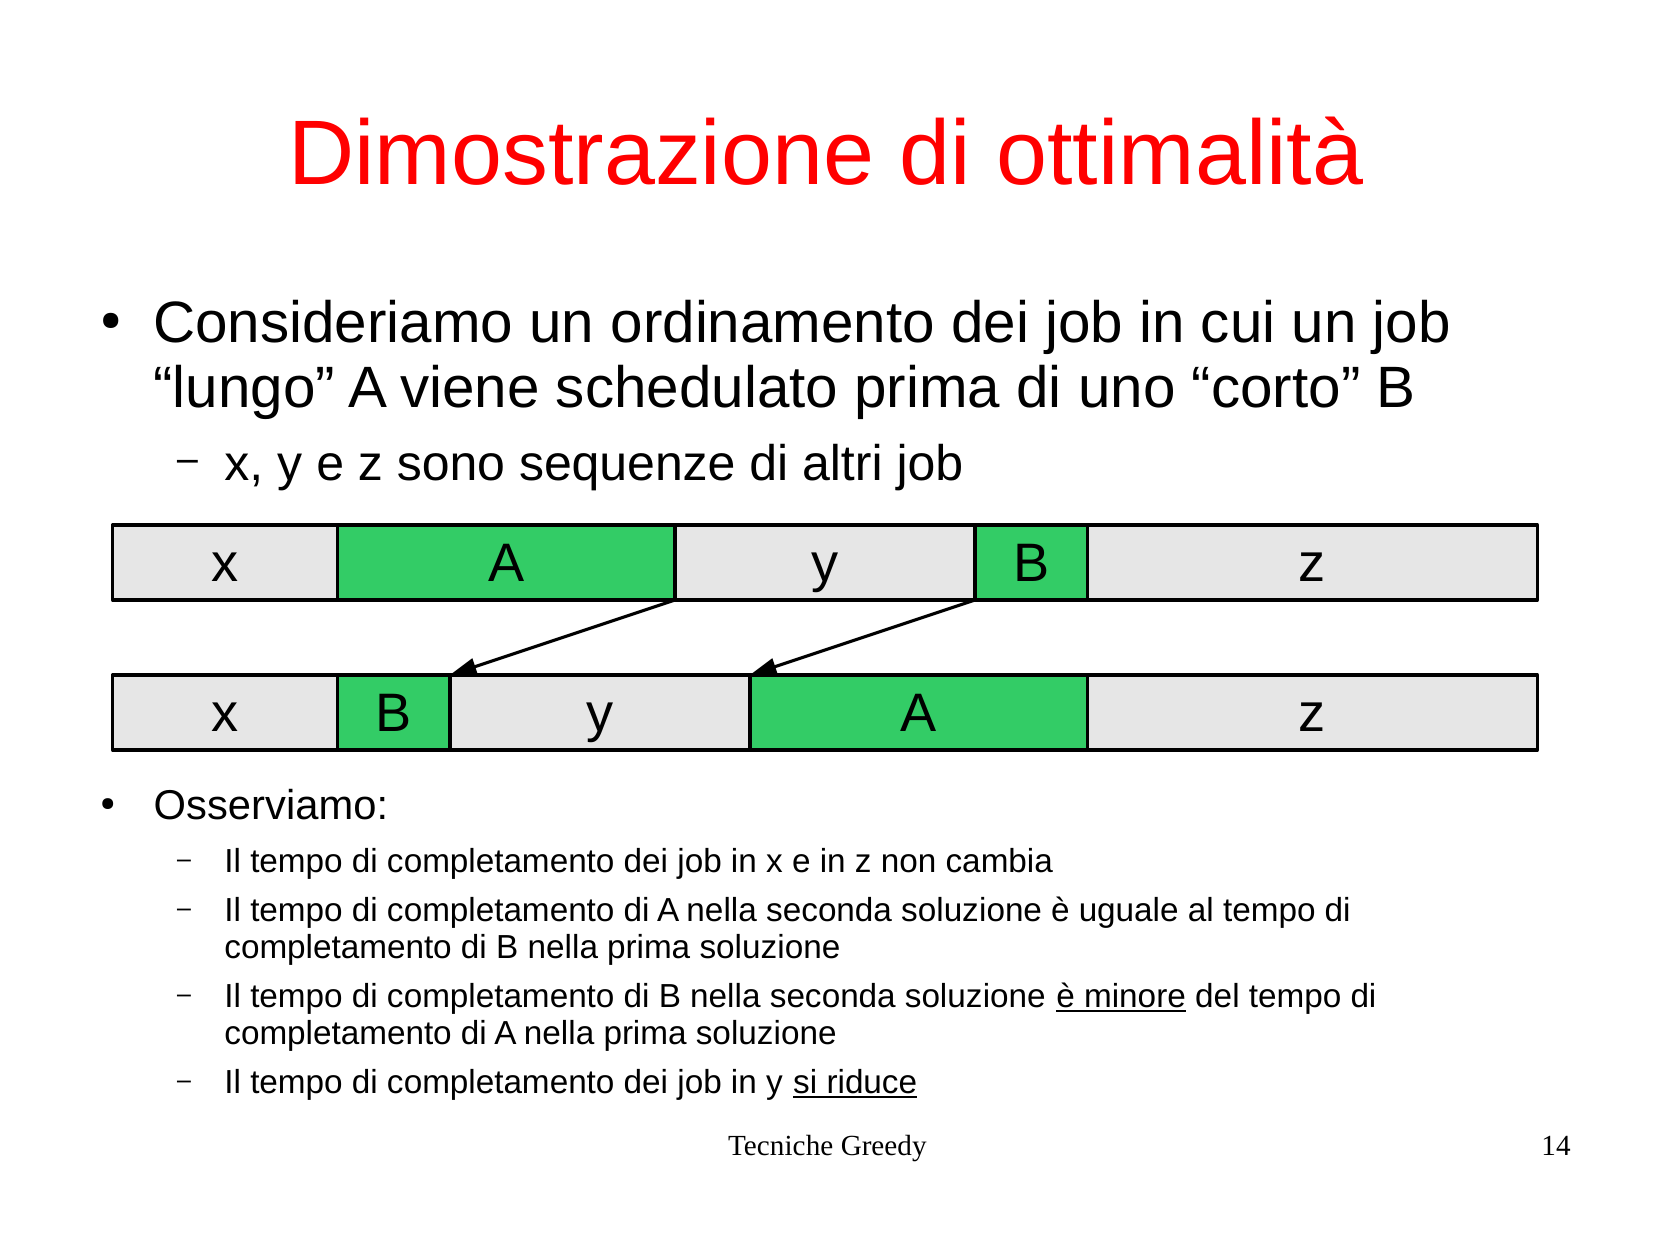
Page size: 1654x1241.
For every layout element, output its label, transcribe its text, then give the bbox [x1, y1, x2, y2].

text_box z [1088, 525, 1538, 601]
list Consideriamo un ordinamento dei job in cui un job “lungo” A viene schedulato prima di uno “corto” B x, y e z sono sequenze di altri job Osserviamo: Il tempo di completamento dei job in x e in z non cambia Il tempo di completamento di A nella seconda soluzione è uguale al tempo di completamento di B nella prima soluzione Il tempo di completamento di B nella seconda soluzione è minore del tempo di completamento di A nella prima soluzione Il tempo di completamento dei job in y si riduce [82, 290, 1571, 1109]
text_box x [112, 675, 338, 751]
text_box y [675, 525, 976, 601]
title Dimostrazione di ottimalità [82, 49, 1571, 257]
text_box B [338, 675, 450, 751]
text_box A [338, 525, 675, 601]
text_box z [1088, 675, 1538, 751]
text_box A [751, 675, 1088, 751]
text_box B [976, 525, 1088, 601]
text_box y [450, 675, 751, 751]
text_box x [112, 525, 338, 601]
